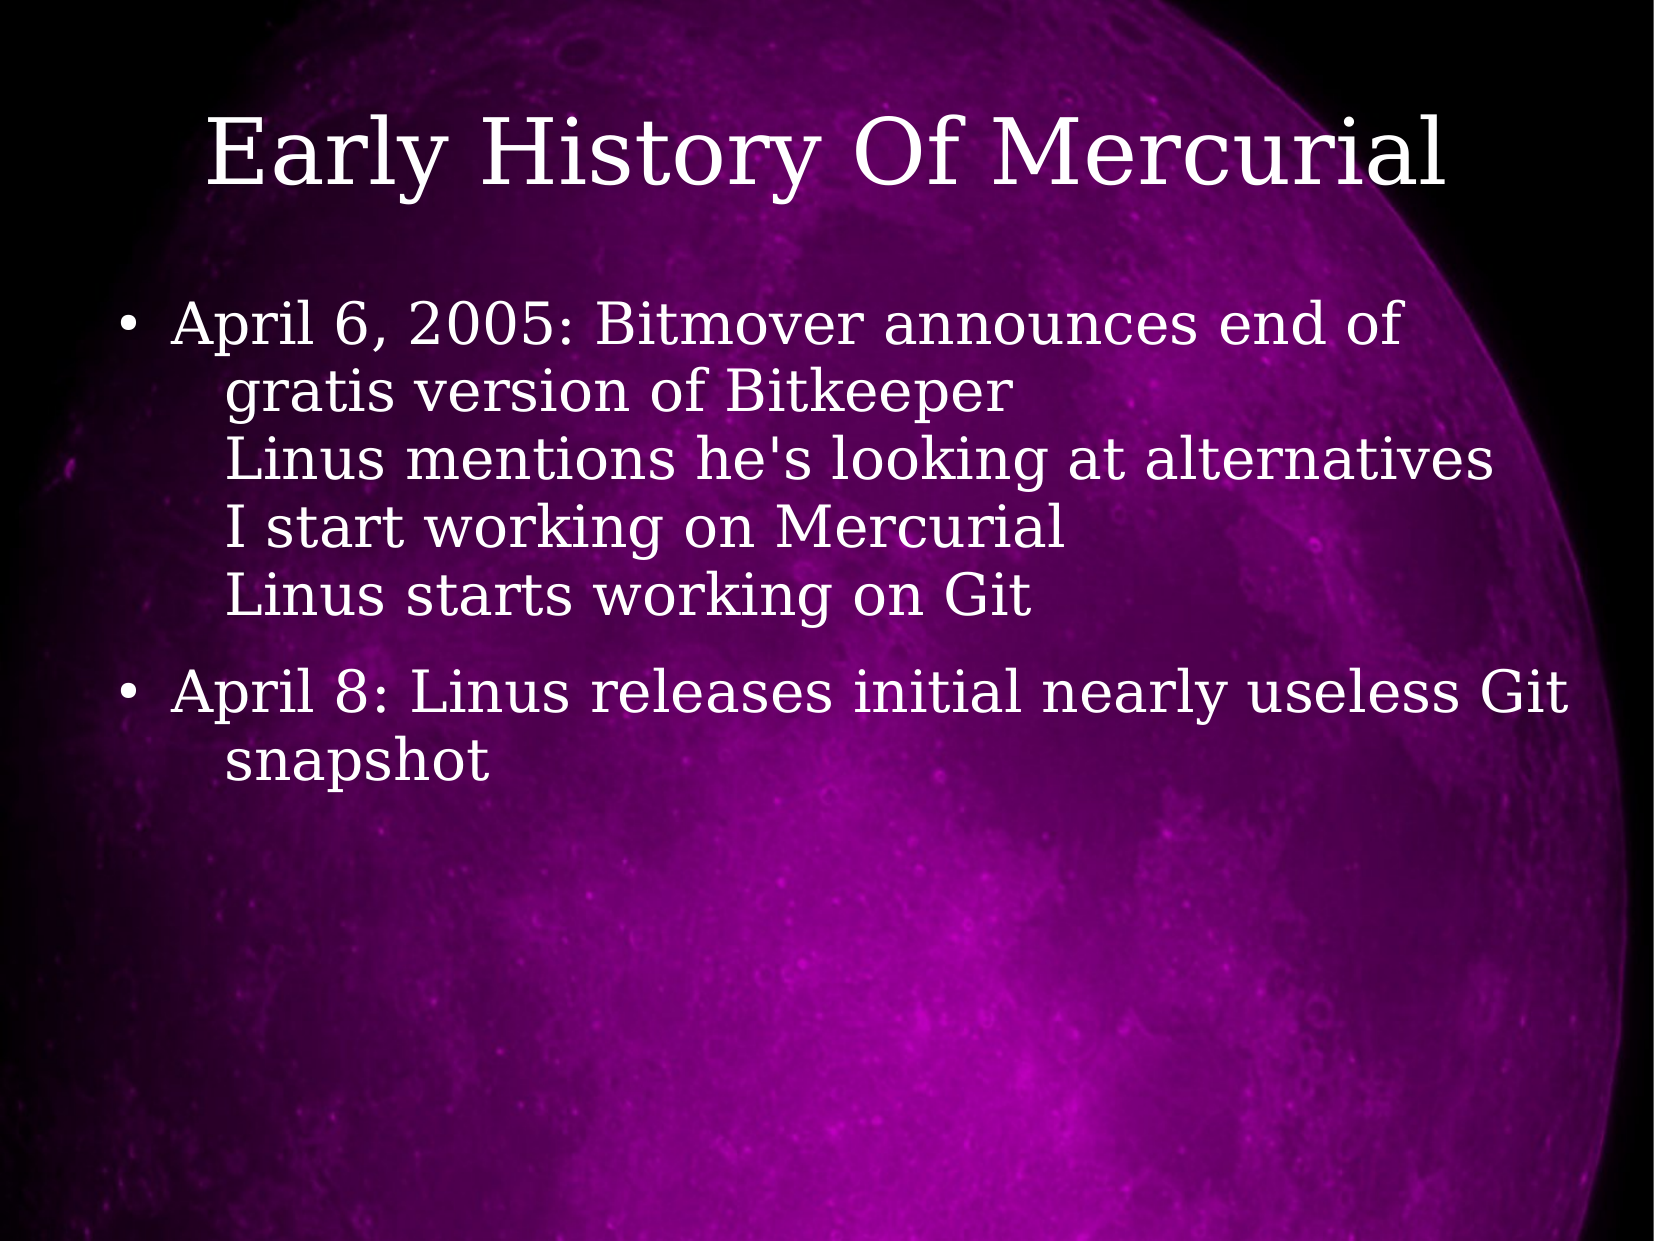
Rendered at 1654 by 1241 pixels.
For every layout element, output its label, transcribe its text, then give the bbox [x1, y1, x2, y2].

list April 6, 2005: Bitmover announces end of gratis version of Bitkeeper Linus mentions he's looking at alternatives I start working on Mercurial Linus starts working on Git April 8: Linus releases initial nearly useless Git snapshot [82, 290, 1571, 1109]
title Early History Of Mercurial [82, 49, 1571, 257]
picture [0, 0, 1654, 1241]
